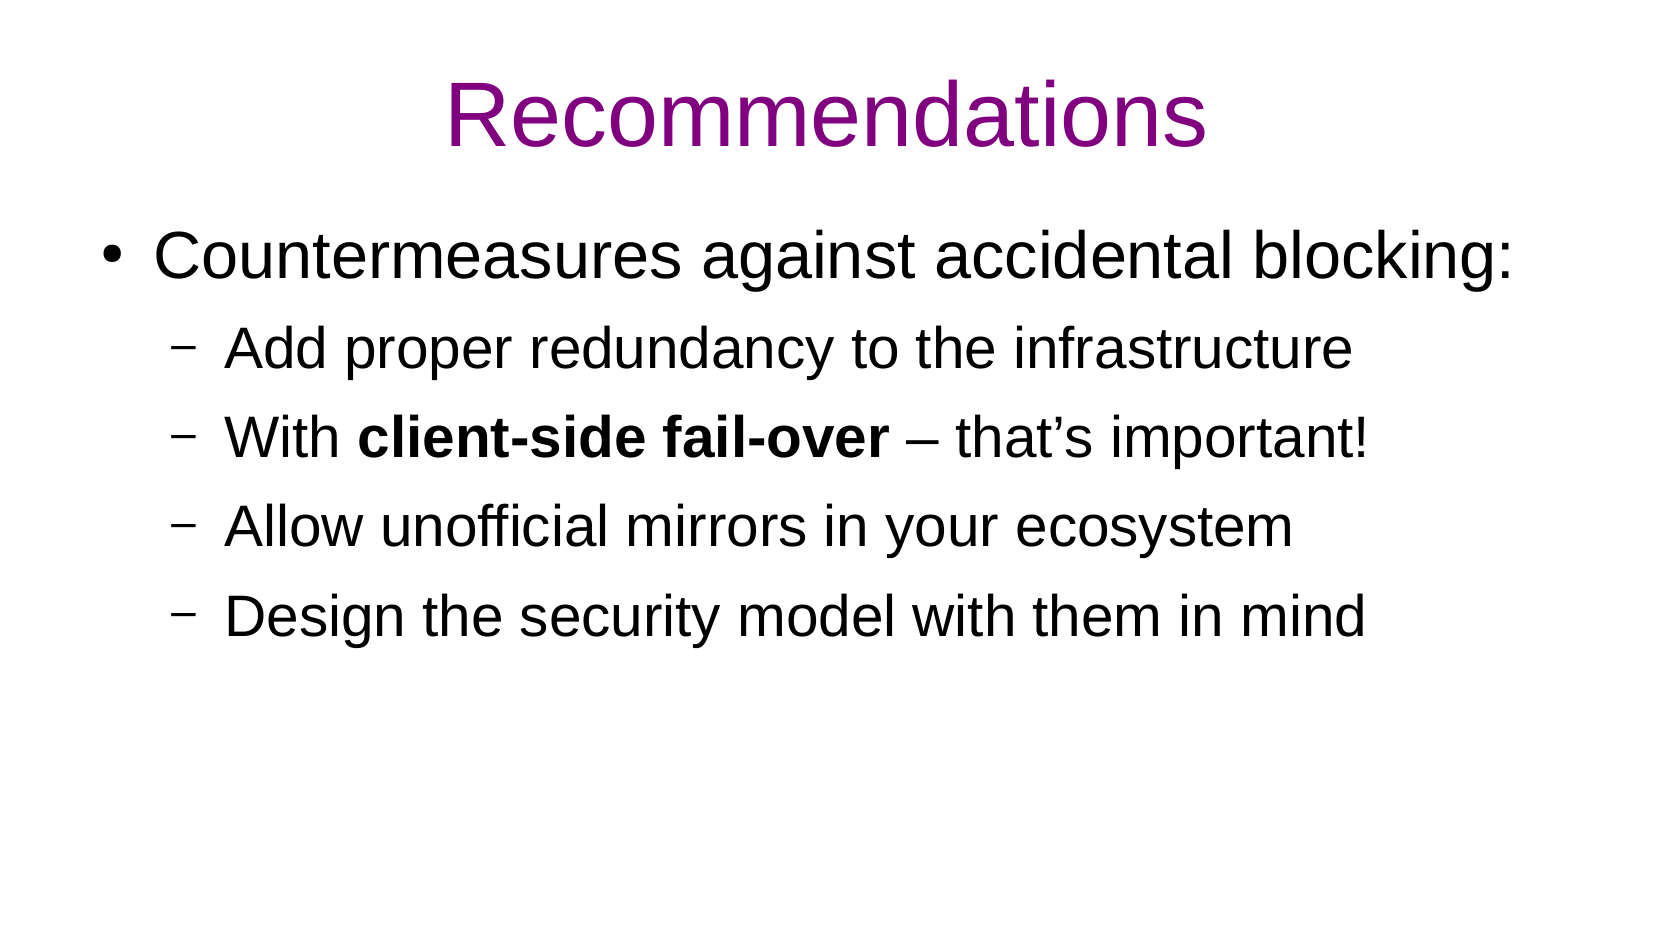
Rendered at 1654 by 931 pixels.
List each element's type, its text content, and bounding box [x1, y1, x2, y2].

title Recommendations [82, 37, 1571, 193]
list Countermeasures against accidental blocking: Add proper redundancy to the infrastructure With client-side fail-over – that’s important! Allow unofficial mirrors in your ecosystem Design the security model with them in mind [82, 217, 1571, 757]
